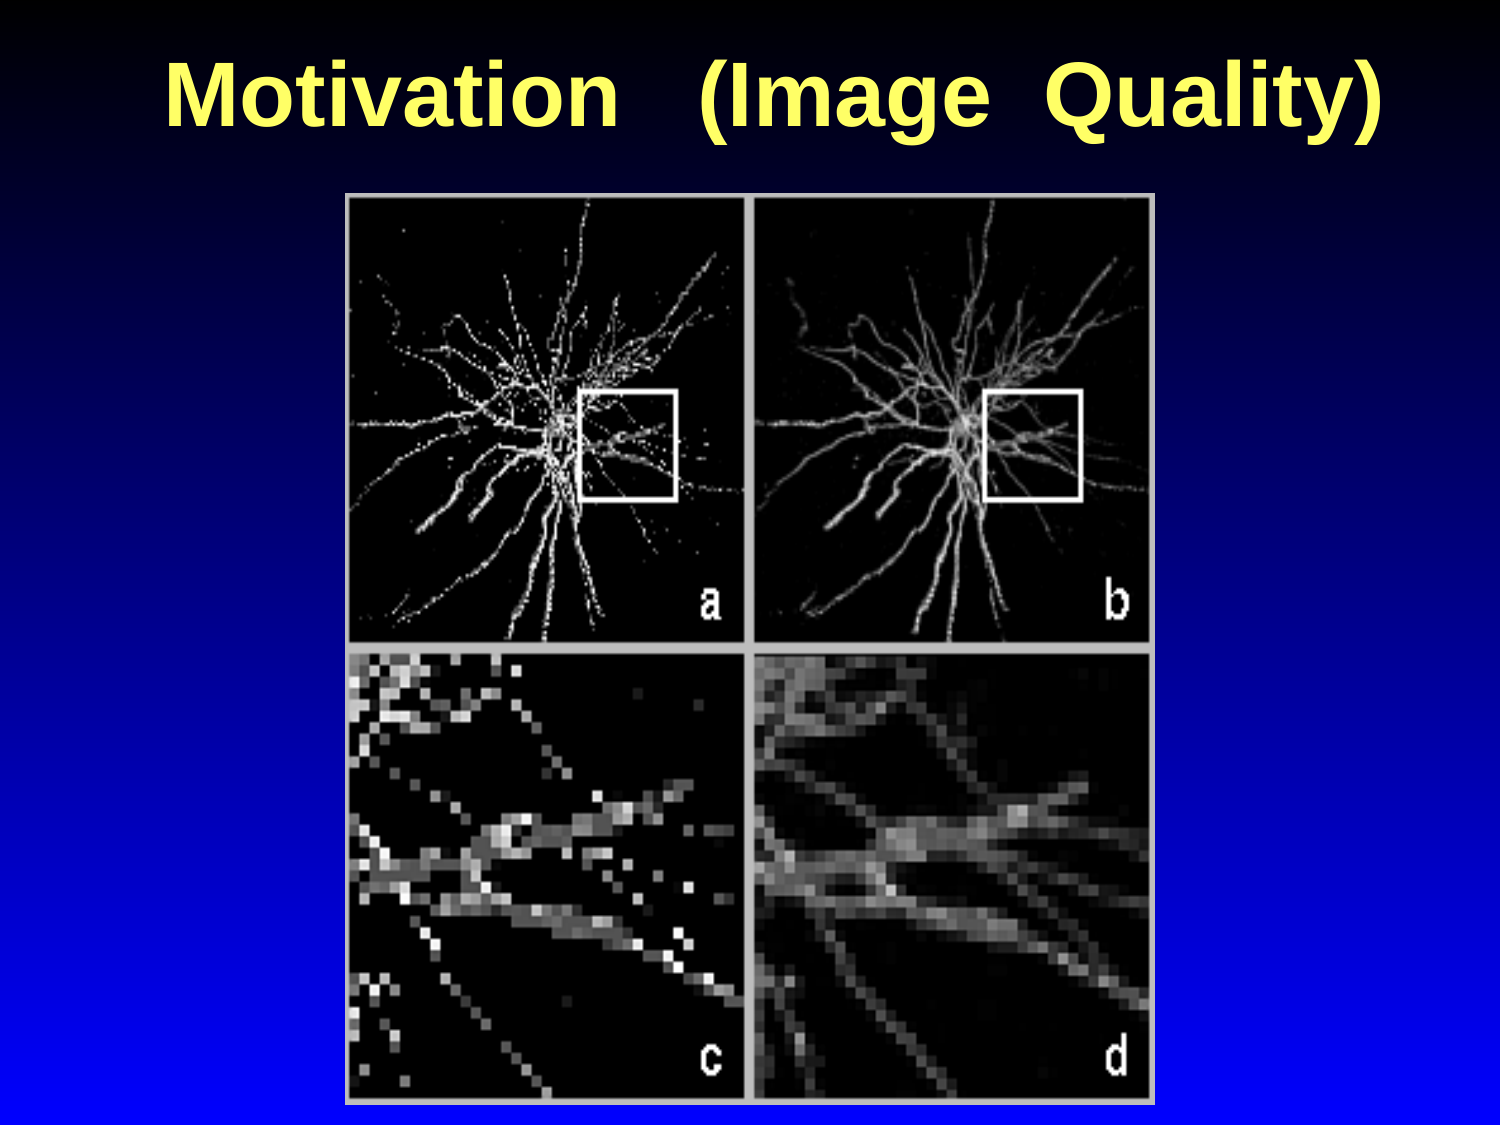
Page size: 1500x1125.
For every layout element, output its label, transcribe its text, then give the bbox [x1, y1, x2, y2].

title Motivation (Image Quality) [98, 34, 1451, 155]
picture [345, 193, 1155, 1105]
